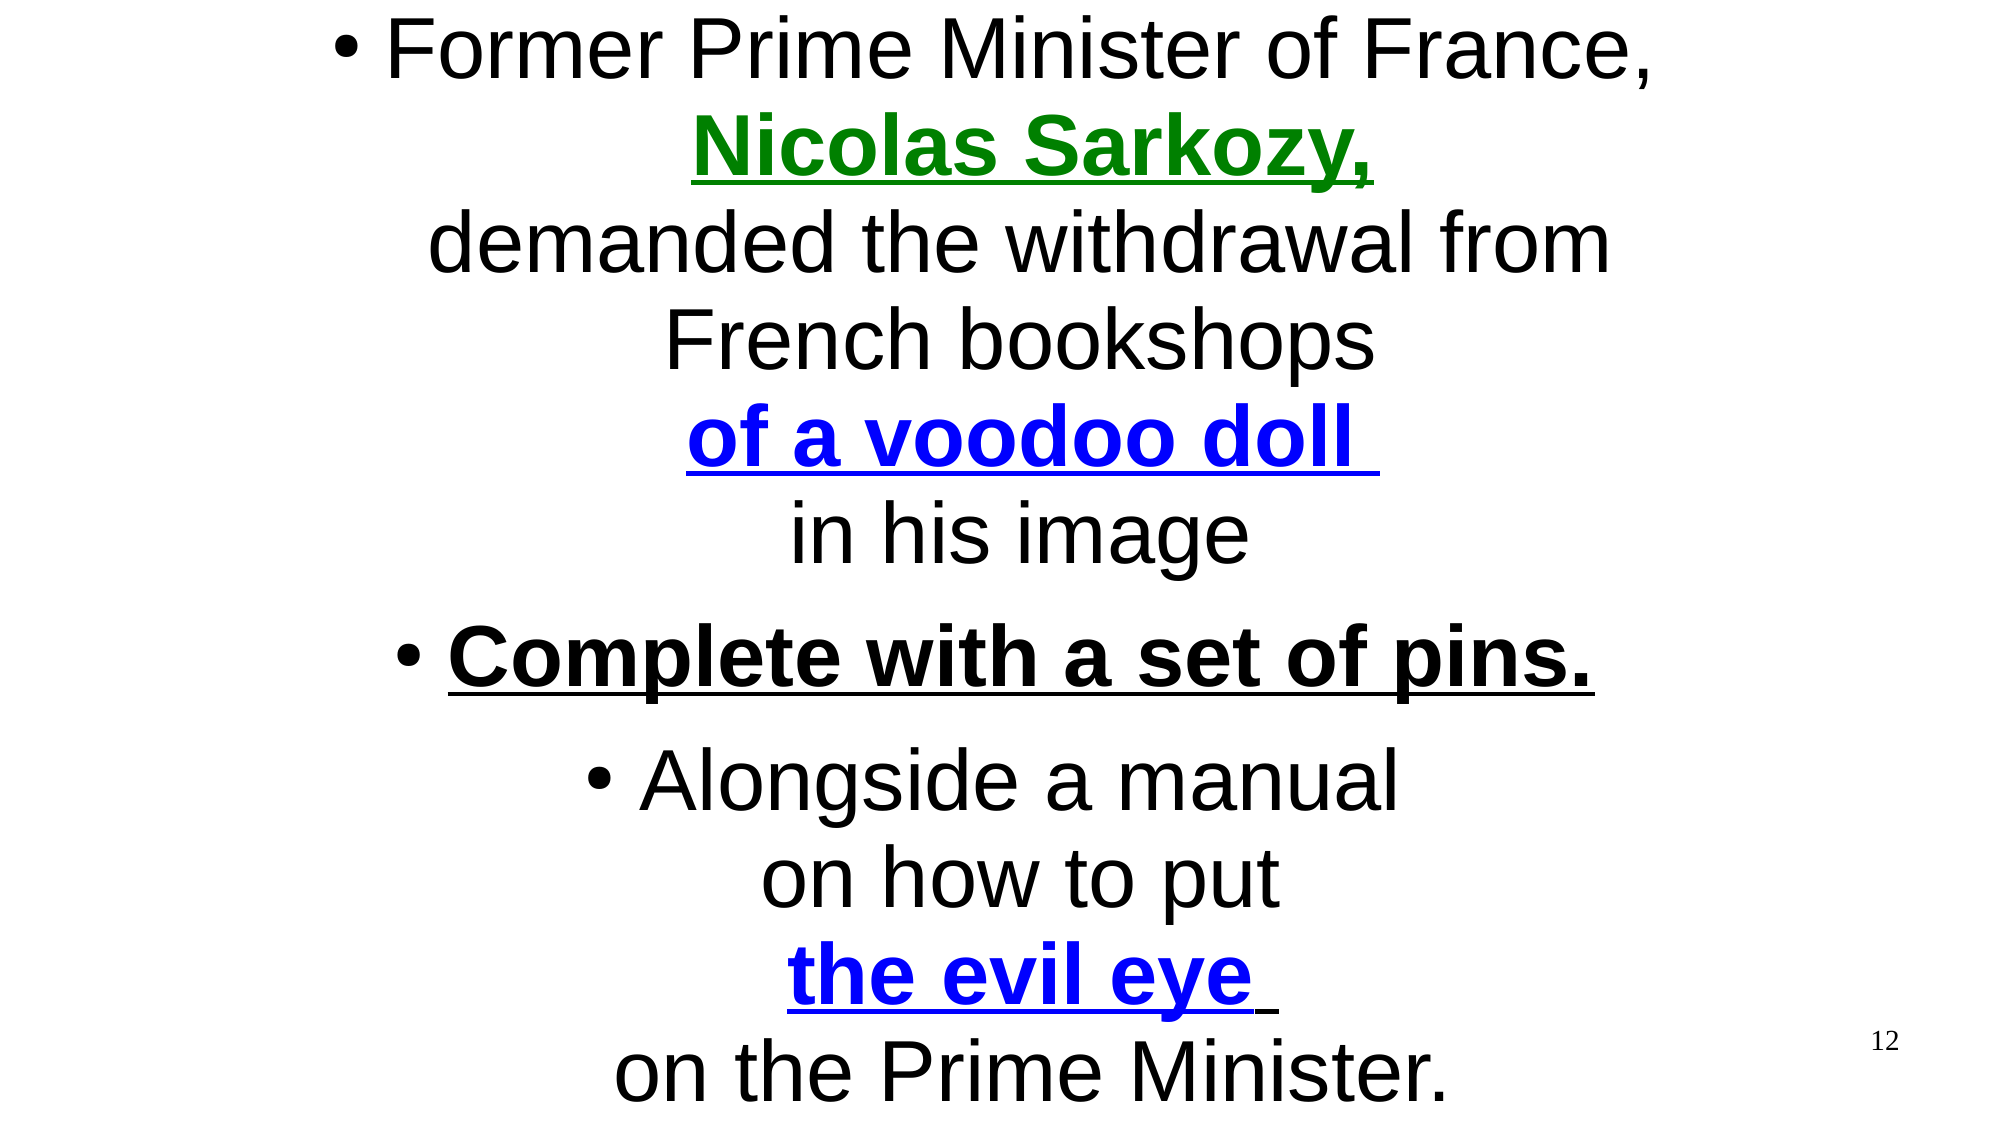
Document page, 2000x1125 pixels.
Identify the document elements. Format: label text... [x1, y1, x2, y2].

list Former Prime Minister of France, Nicolas Sarkozy, demanded the withdrawal from French bookshops of a voodoo doll in his image Complete with a set of pins. Alongside a manual on how to put the evil eye on the Prime Minister. [0, 0, 1996, 1123]
